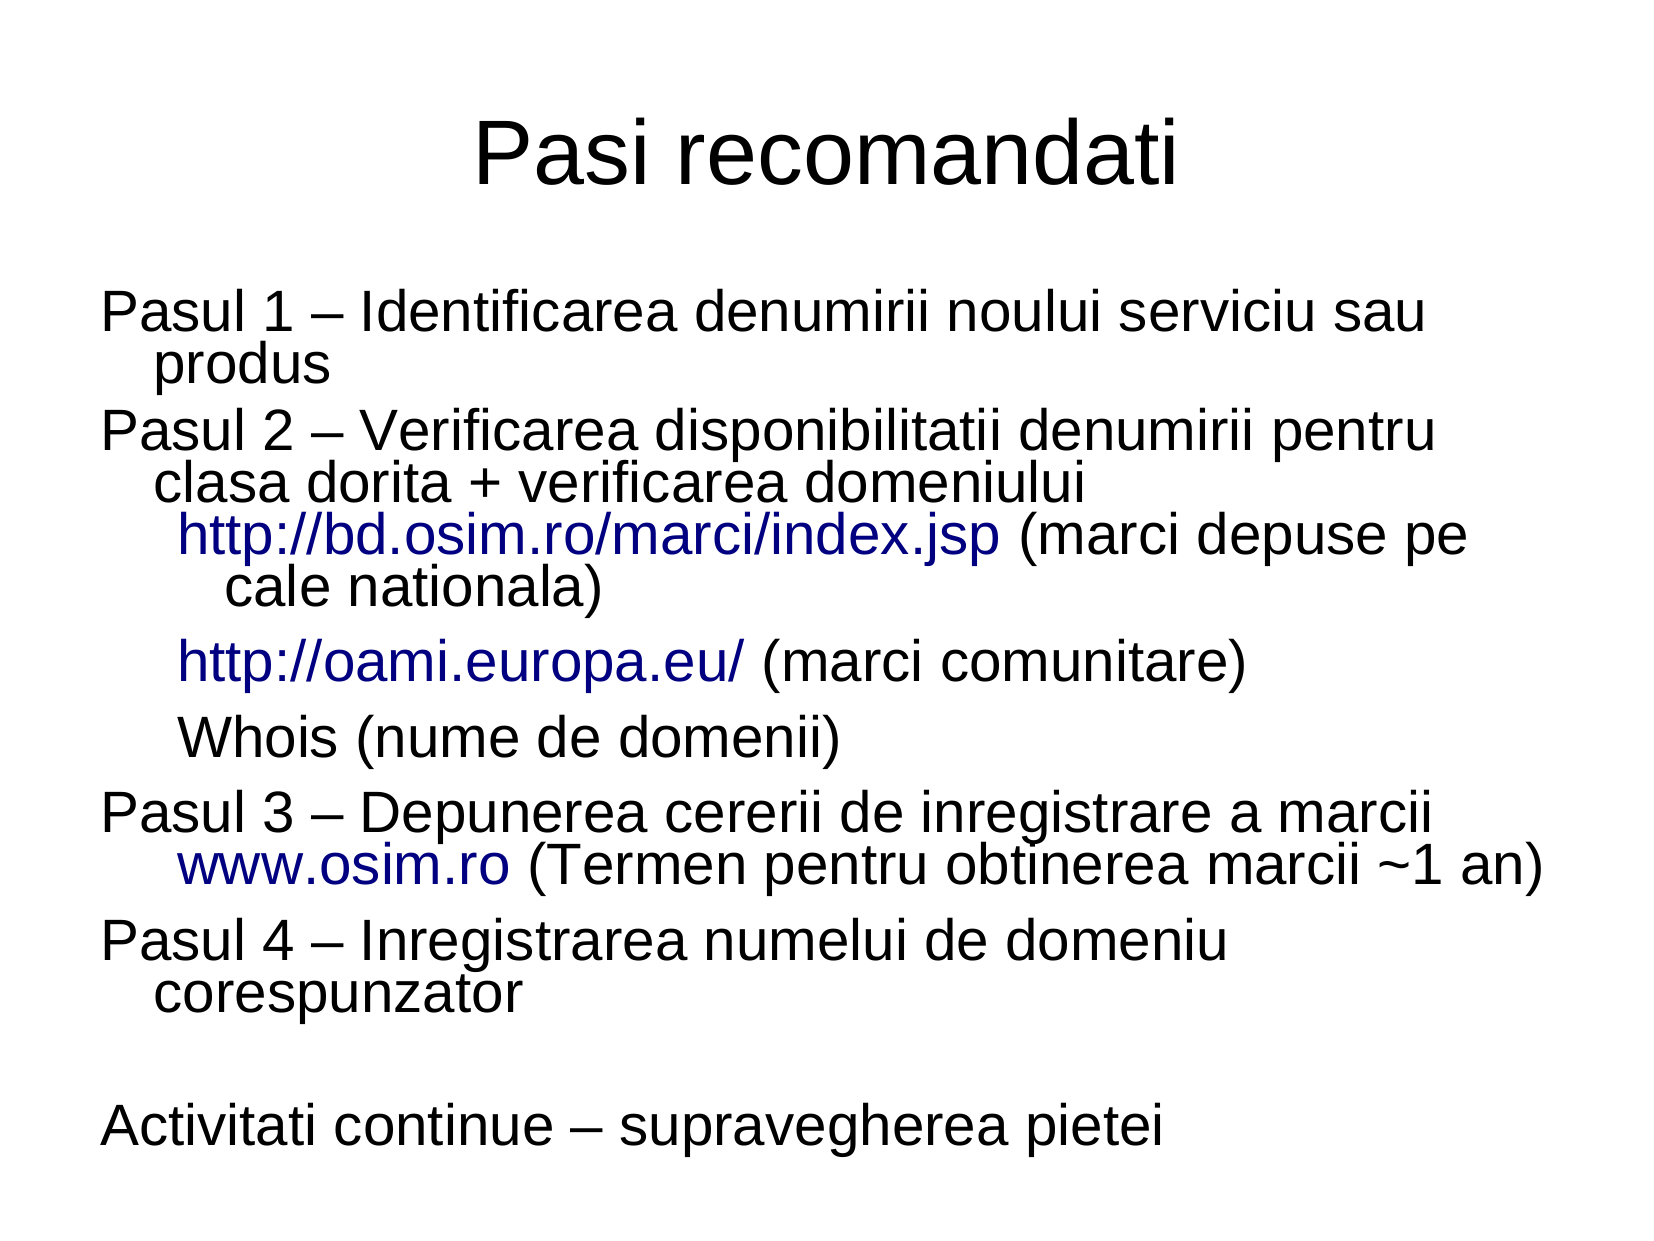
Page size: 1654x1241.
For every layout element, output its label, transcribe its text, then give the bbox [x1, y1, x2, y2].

list Pasul 1 – Identificarea denumirii noului serviciu sau produs Pasul 2 – Verificarea disponibilitatii denumirii pentru clasa dorita + verificarea domeniului http://bd.osim.ro/marci/index.jsp (marci depuse pe cale nationala) http://oami.europa.eu/ (marci comunitare) Whois (nume de domenii) Pasul 3 – Depunerea cererii de inregistrare a marcii www.osim.ro (Termen pentru obtinerea marcii ~1 an) Pasul 4 – Inregistrarea numelui de domeniu corespunzator Activitati continue – supravegherea pietei [82, 290, 1571, 1167]
title Pasi recomandati [82, 49, 1571, 257]
